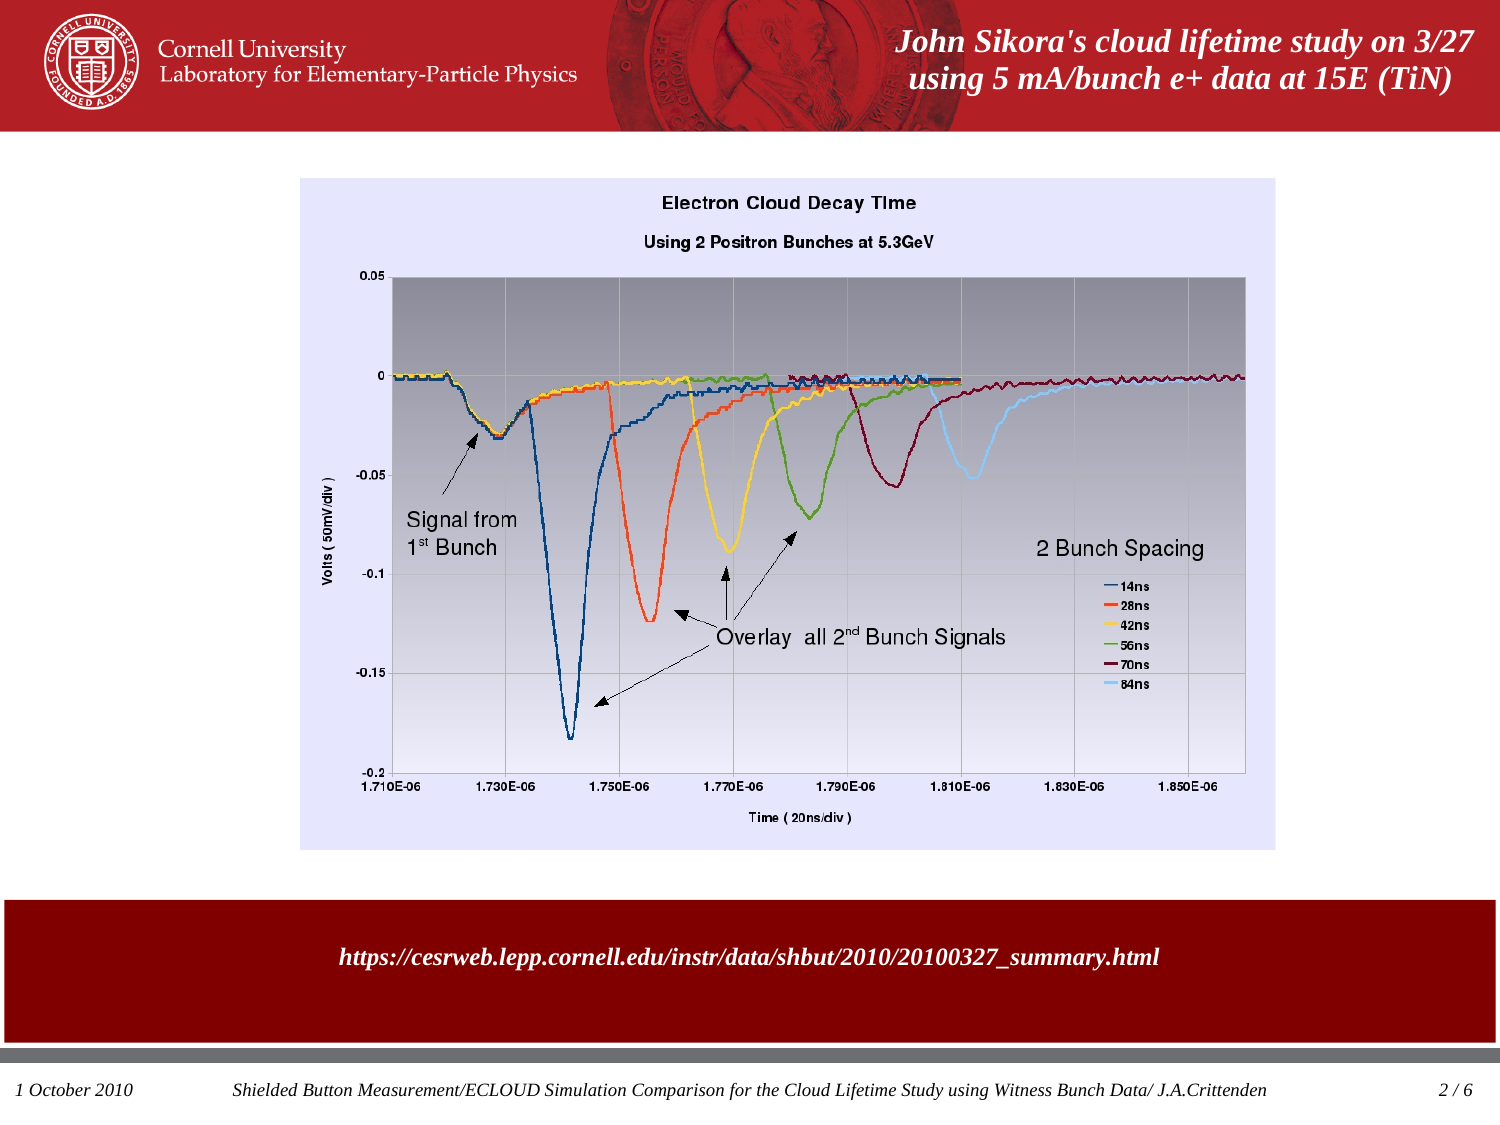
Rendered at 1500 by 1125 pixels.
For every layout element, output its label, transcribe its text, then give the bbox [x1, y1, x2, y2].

text_box John Sikora's cloud lifetime study on 3/27 using 5 mA/bunch e+ data at 15E (TiN) [862, 14, 1500, 128]
picture [0, 0, 1500, 132]
text_box https://cesrweb.lepp.cornell.edu/instr/data/shbut/2010/20100327_summary.html [4, 899, 1496, 1043]
picture [300, 149, 1276, 881]
